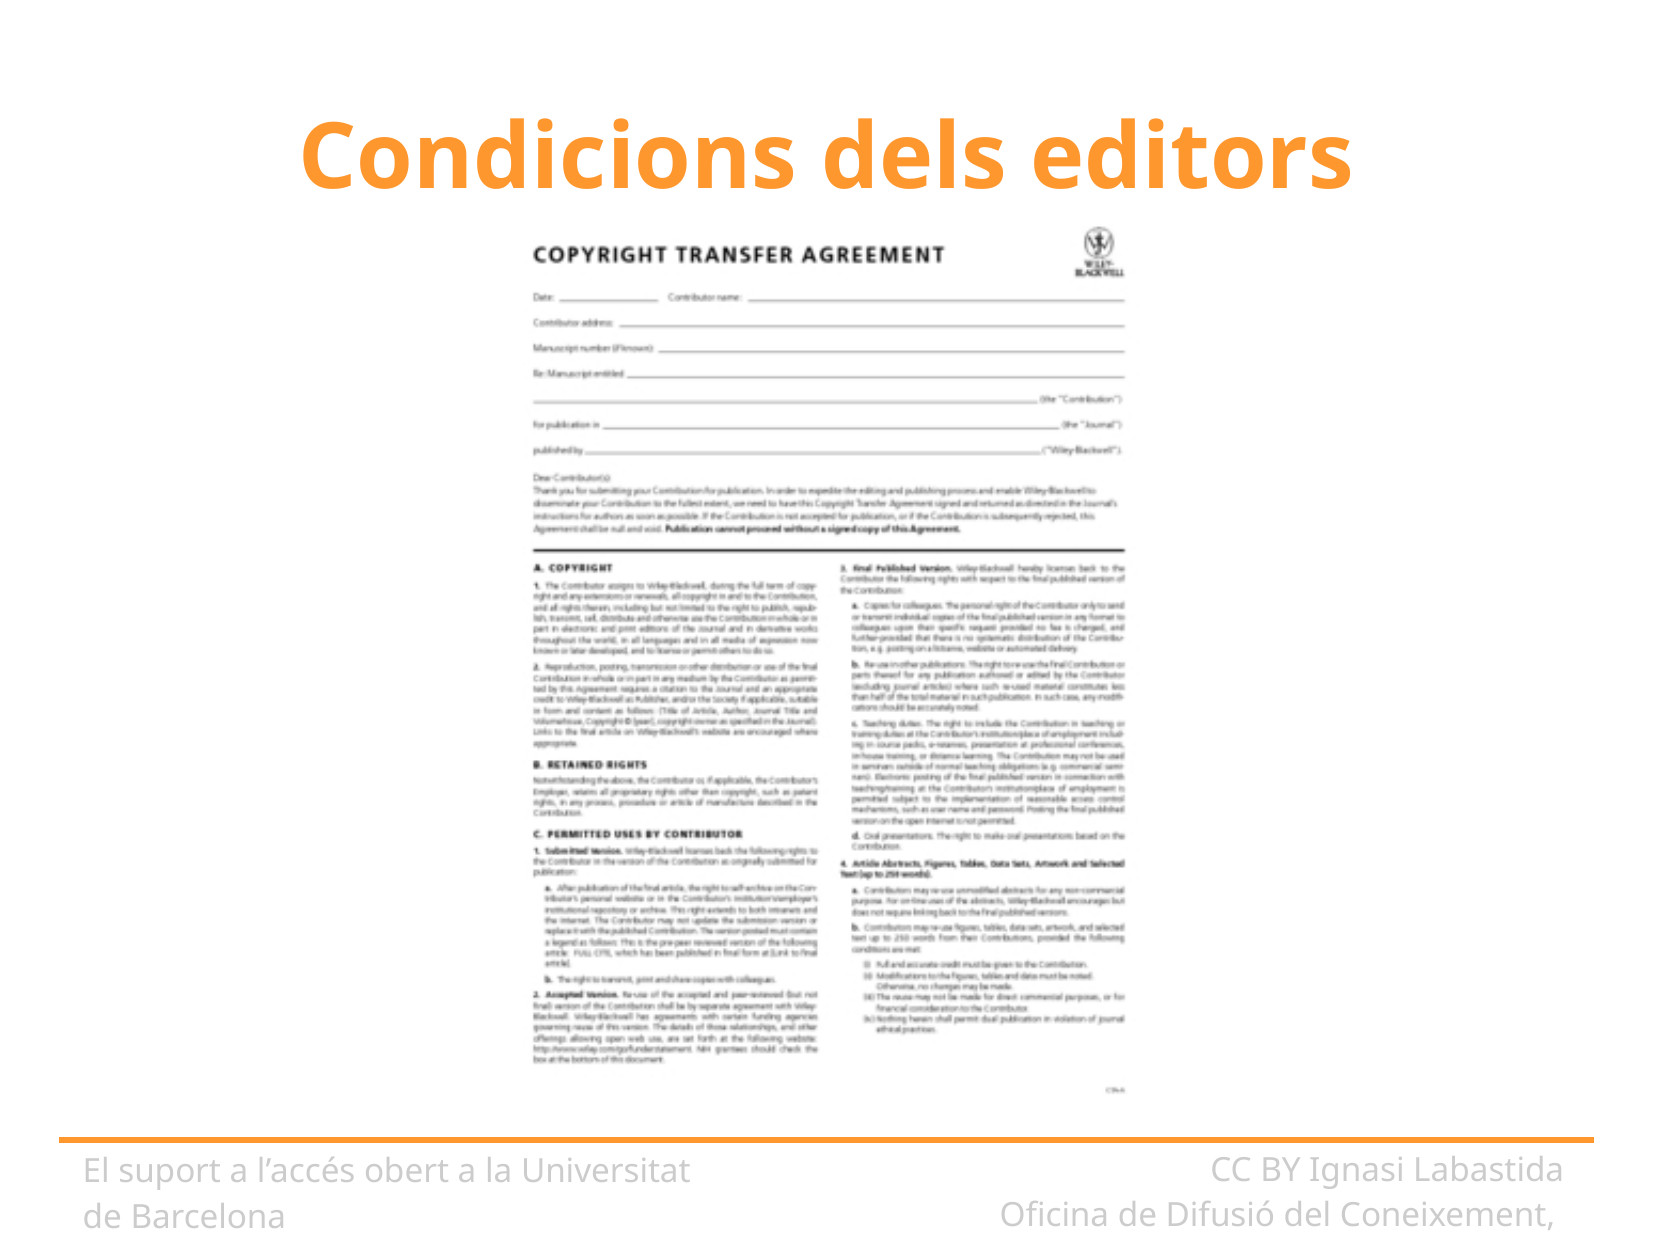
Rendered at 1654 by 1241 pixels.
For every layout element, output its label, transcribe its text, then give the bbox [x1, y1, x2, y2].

picture [472, 257, 1181, 1123]
title Condicions dels editors [82, 49, 1571, 257]
